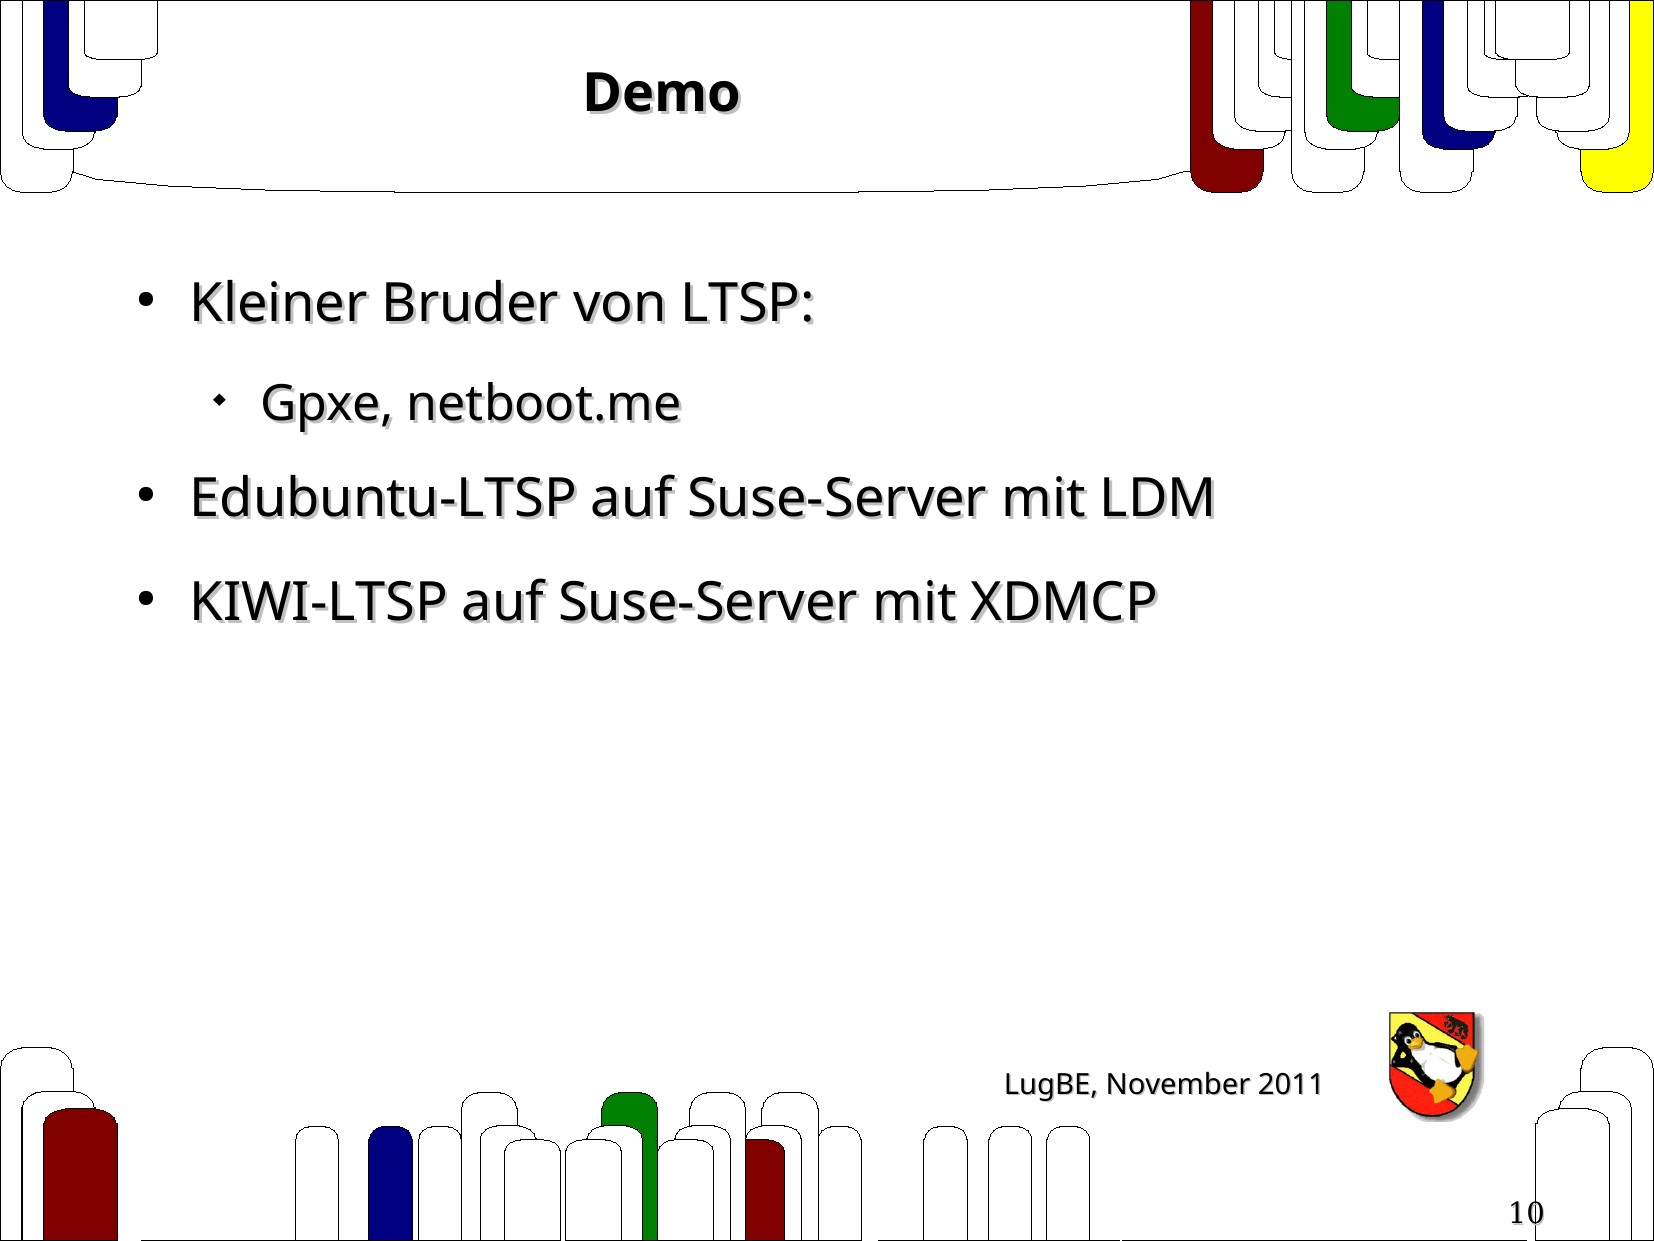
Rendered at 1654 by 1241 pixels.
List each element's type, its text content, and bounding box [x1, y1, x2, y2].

list Kleiner Bruder von LTSP: Gpxe, netboot.me Edubuntu-LTSP auf Suse-Server mit LDM KIWI-LTSP auf Suse-Server mit XDMCP [118, 263, 1531, 983]
title Demo [171, 15, 1152, 165]
picture [1387, 1010, 1487, 1122]
